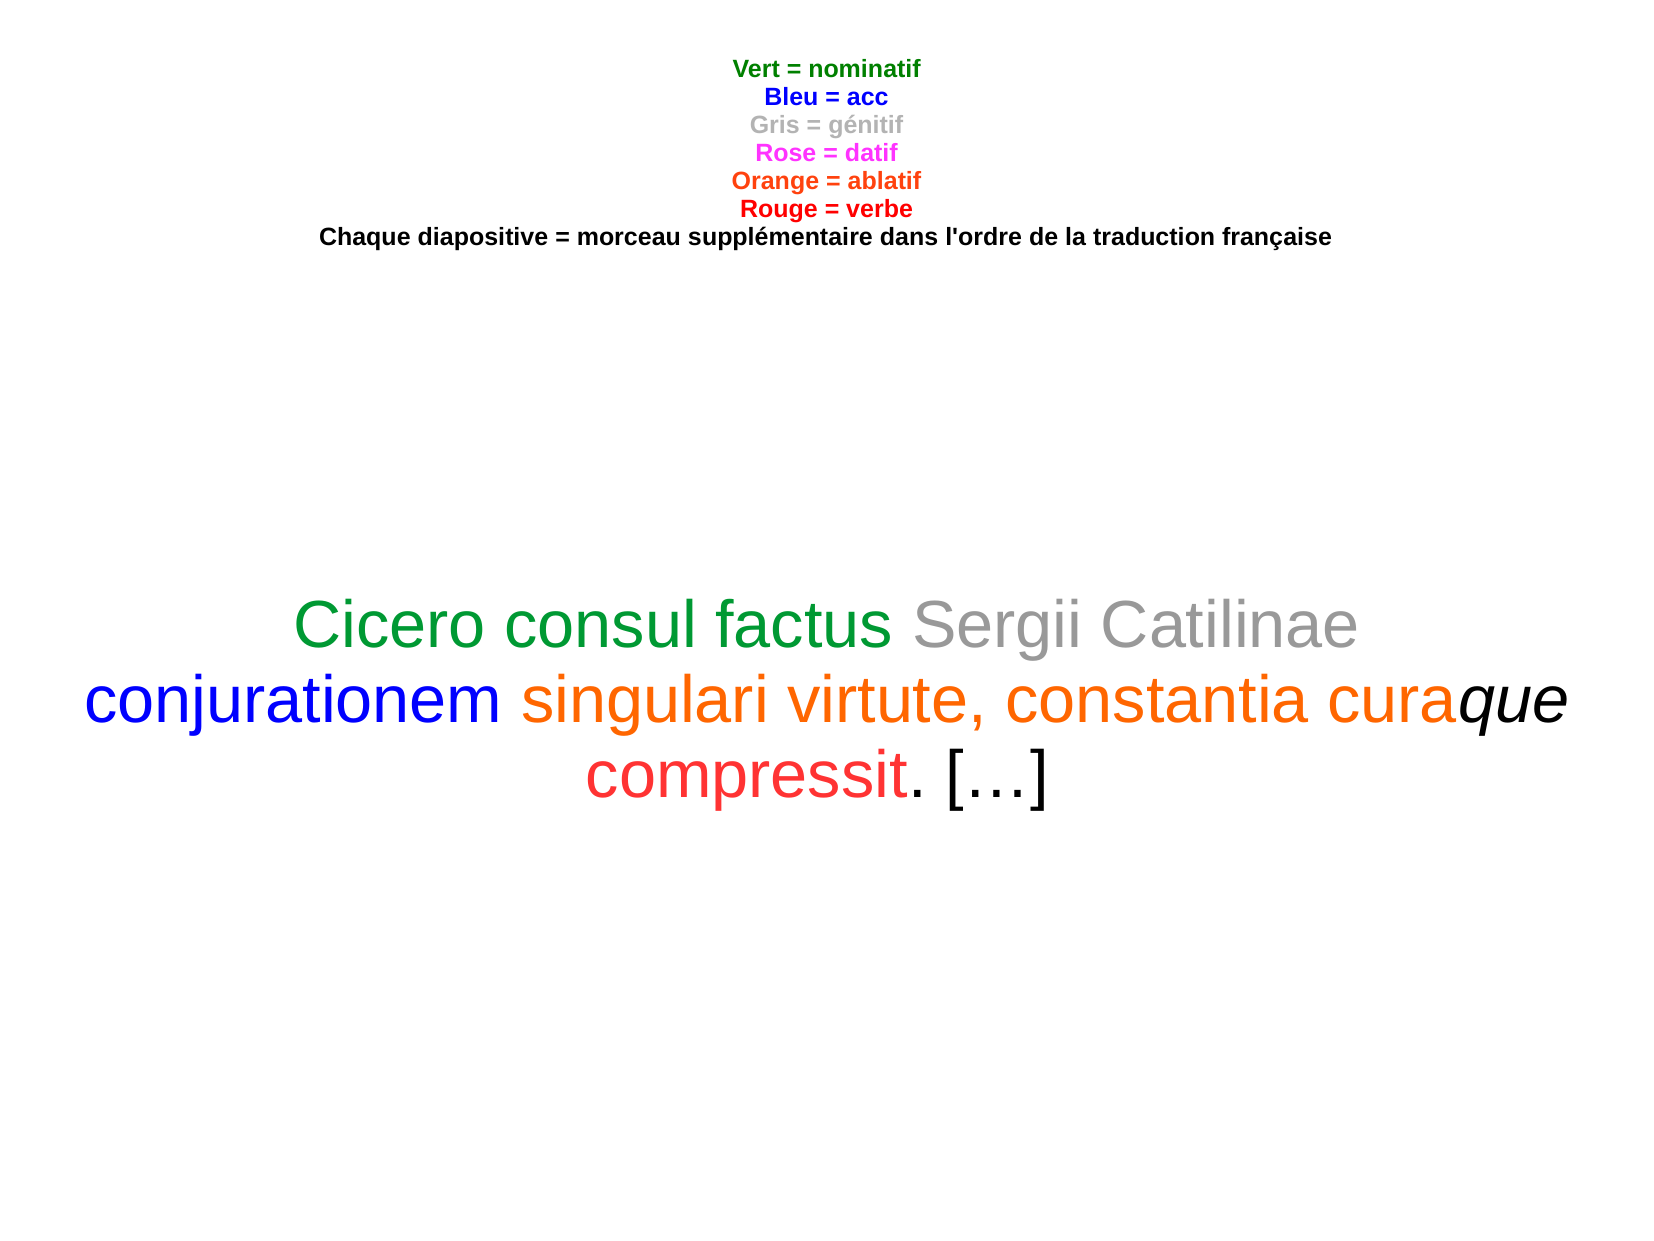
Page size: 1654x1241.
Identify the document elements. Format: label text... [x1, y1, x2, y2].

title Vert = nominatif Bleu = acc Gris = génitif Rose = datif Orange = ablatif Rouge = verbe Chaque diapositive = morceau supplémentaire dans l'ordre de la traduction française [82, 49, 1571, 257]
subtitle Cicero consul factus Sergii Catilinae conjurationem singulari virtute, constantia curaque compressit. […] [82, 290, 1571, 1109]
